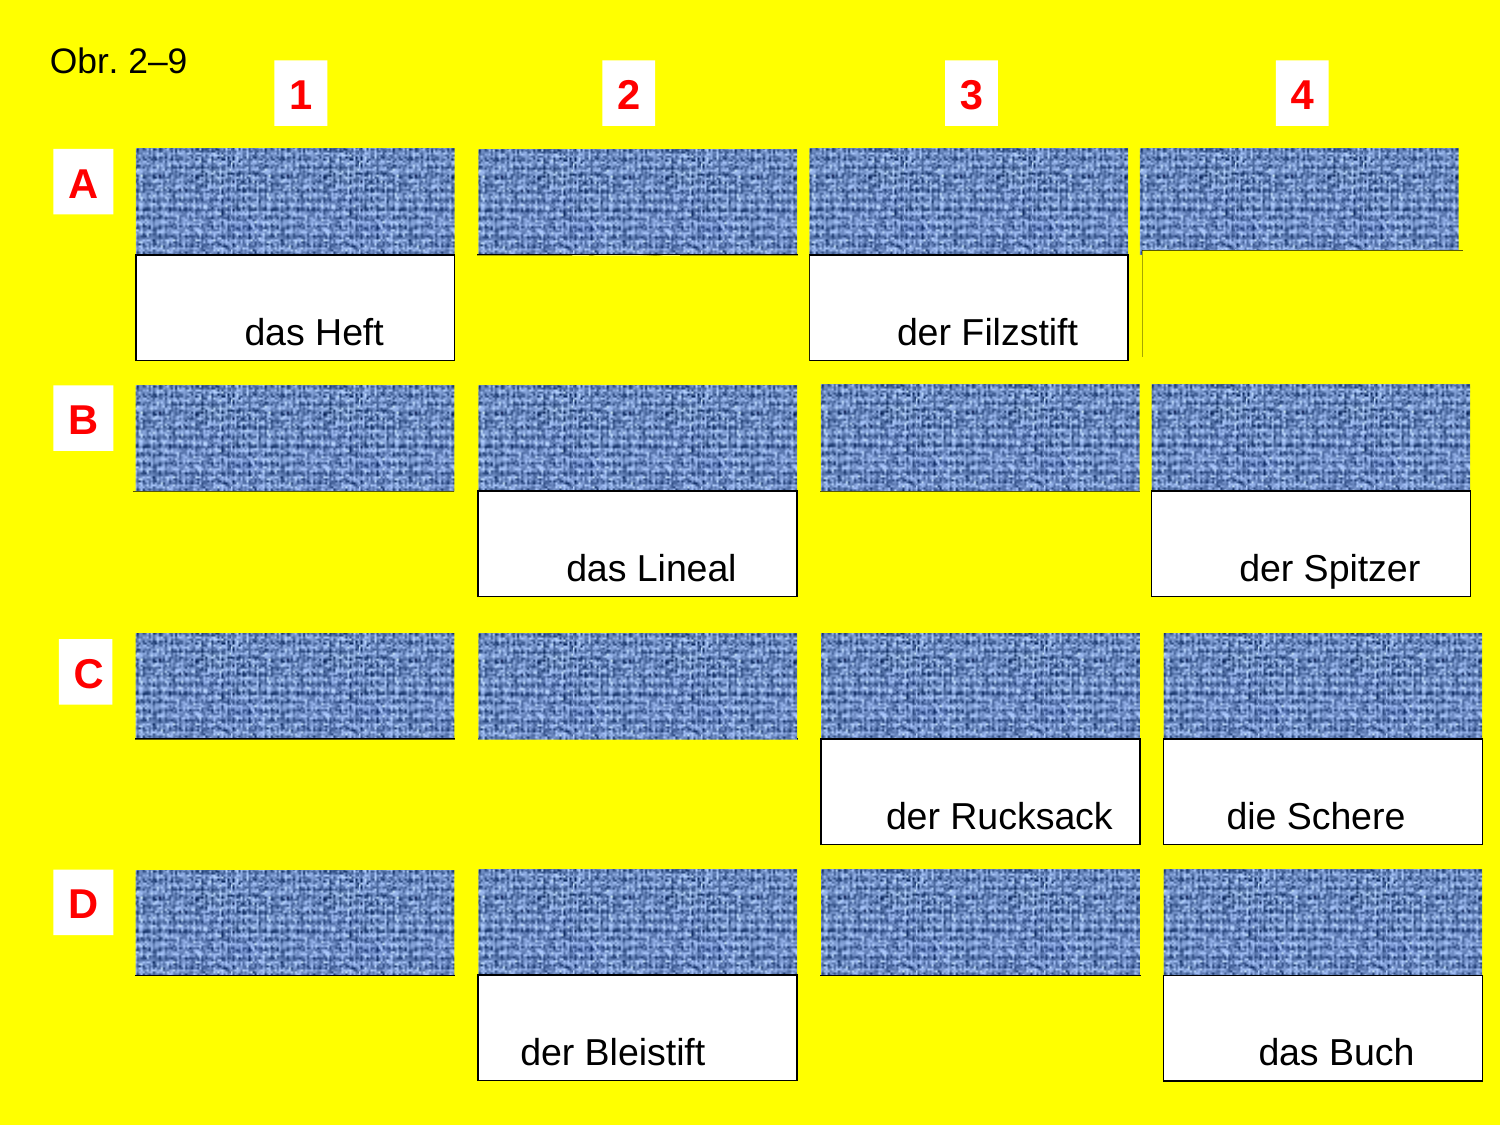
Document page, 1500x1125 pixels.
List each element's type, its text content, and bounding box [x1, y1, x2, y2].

text_box [123, 633, 810, 859]
text_box die Schere [1163, 739, 1483, 845]
text_box [135, 148, 455, 254]
text_box 1 [274, 60, 328, 126]
text_box [809, 148, 1129, 254]
text_box [1139, 148, 1474, 370]
text_box [1163, 633, 1483, 739]
text_box Obr. 2‒9 [35, 30, 203, 89]
text_box D [53, 869, 114, 936]
text_box das Lineal [478, 491, 797, 597]
text_box [466, 149, 810, 374]
text_box der Spitzer [1151, 491, 1471, 597]
text_box der Filzstift [809, 254, 1129, 361]
text_box der Bleistift [478, 975, 797, 1081]
text_box [127, 870, 457, 1096]
text_box [478, 385, 798, 492]
text_box C [58, 639, 113, 705]
text_box der Rucksack [821, 739, 1140, 845]
text_box 4 [1275, 60, 1329, 126]
text_box [478, 869, 798, 976]
text_box B [53, 385, 114, 451]
text_box das Buch [1163, 975, 1483, 1081]
text_box A [53, 148, 114, 215]
text_box 3 [945, 60, 998, 126]
text_box 2 [602, 60, 656, 126]
text_box [1151, 384, 1471, 491]
text_box [821, 633, 1140, 739]
text_box [812, 869, 1143, 1094]
text_box [1163, 869, 1483, 975]
text_box [812, 384, 1143, 610]
text_box das Heft [135, 254, 455, 361]
text_box [127, 385, 467, 610]
